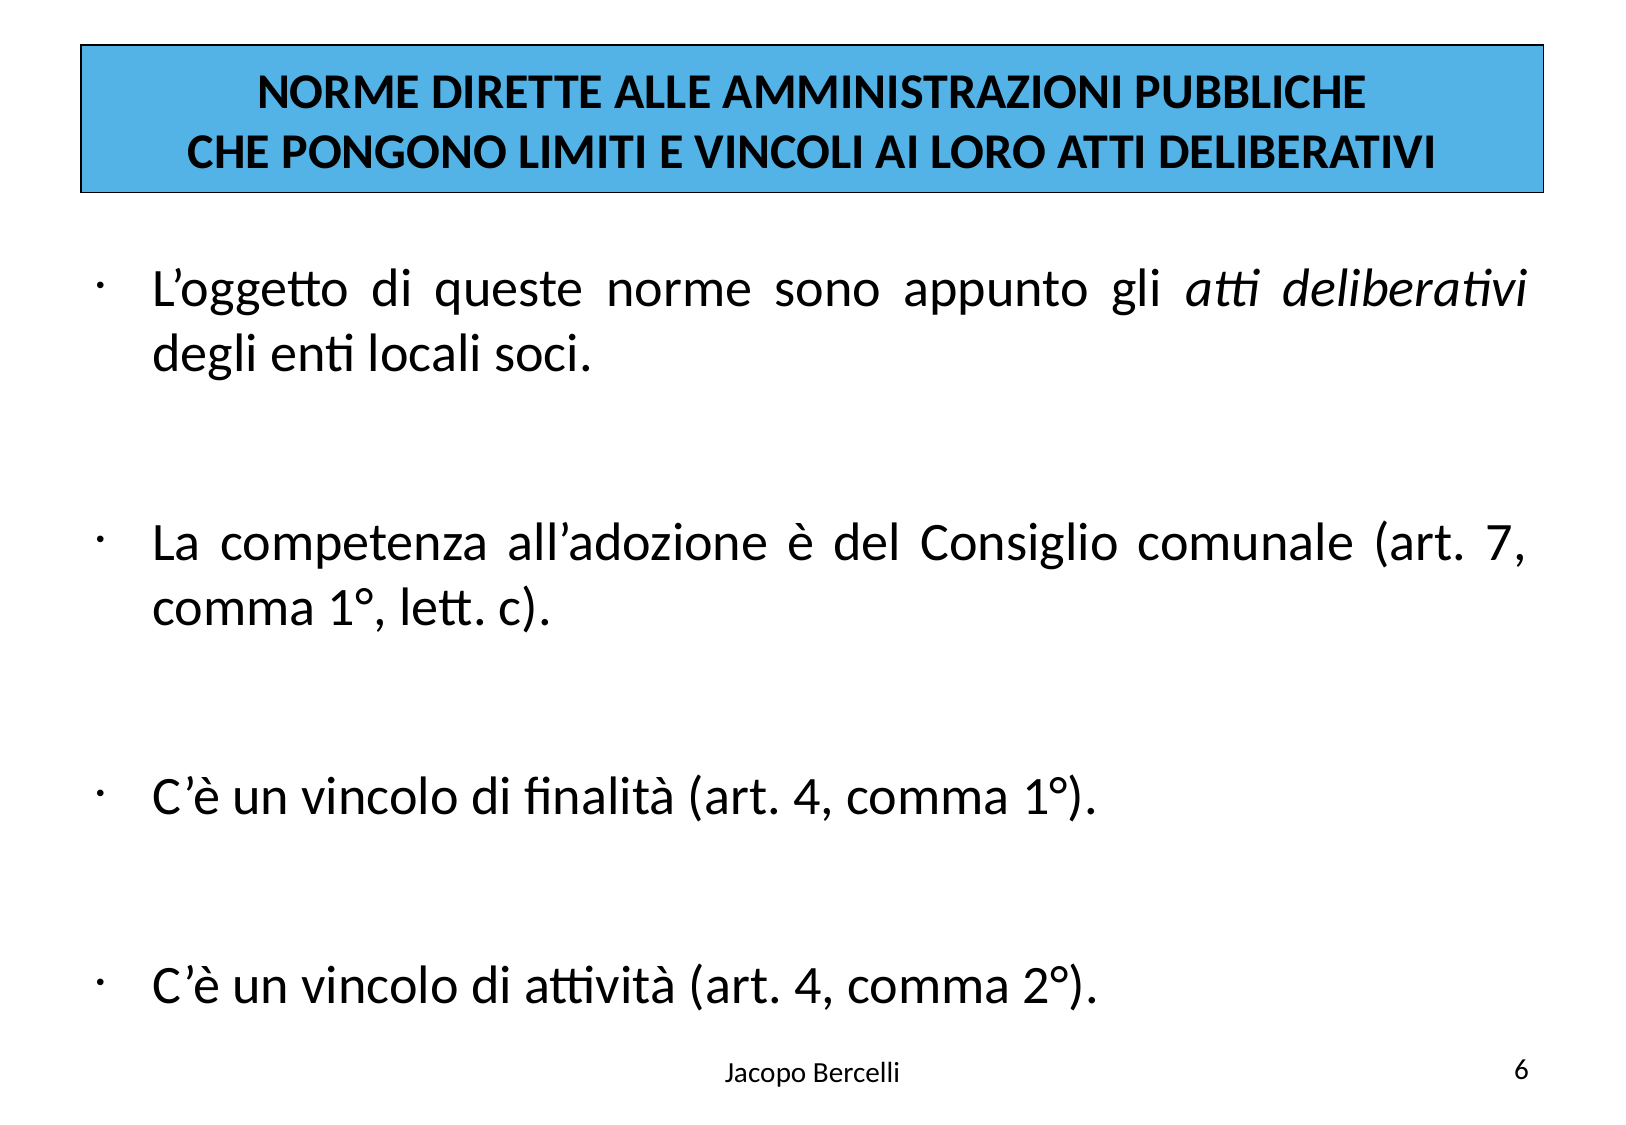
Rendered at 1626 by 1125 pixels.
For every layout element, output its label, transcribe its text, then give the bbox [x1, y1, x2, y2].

title NORME DIRETTE ALLE AMMINISTRAZIONI PUBBLICHE CHE PONGONO LIMITI E VINCOLI AI LORO ATTI DELIBERATIVI [81, 45, 1544, 193]
slide_number <numero> [1164, 1042, 1544, 1103]
list L’oggetto di queste norme sono appunto gli atti deliberativi degli enti locali soci. La competenza all’adozione è del Consiglio comunale (art. 7, comma 1°, lett. c). C’è un vincolo di finalità (art. 4, comma 1°). C’è un vincolo di attività (art. 4, comma 2°). [81, 262, 1544, 1005]
text_box Jacopo Bercelli [633, 1046, 992, 1097]
